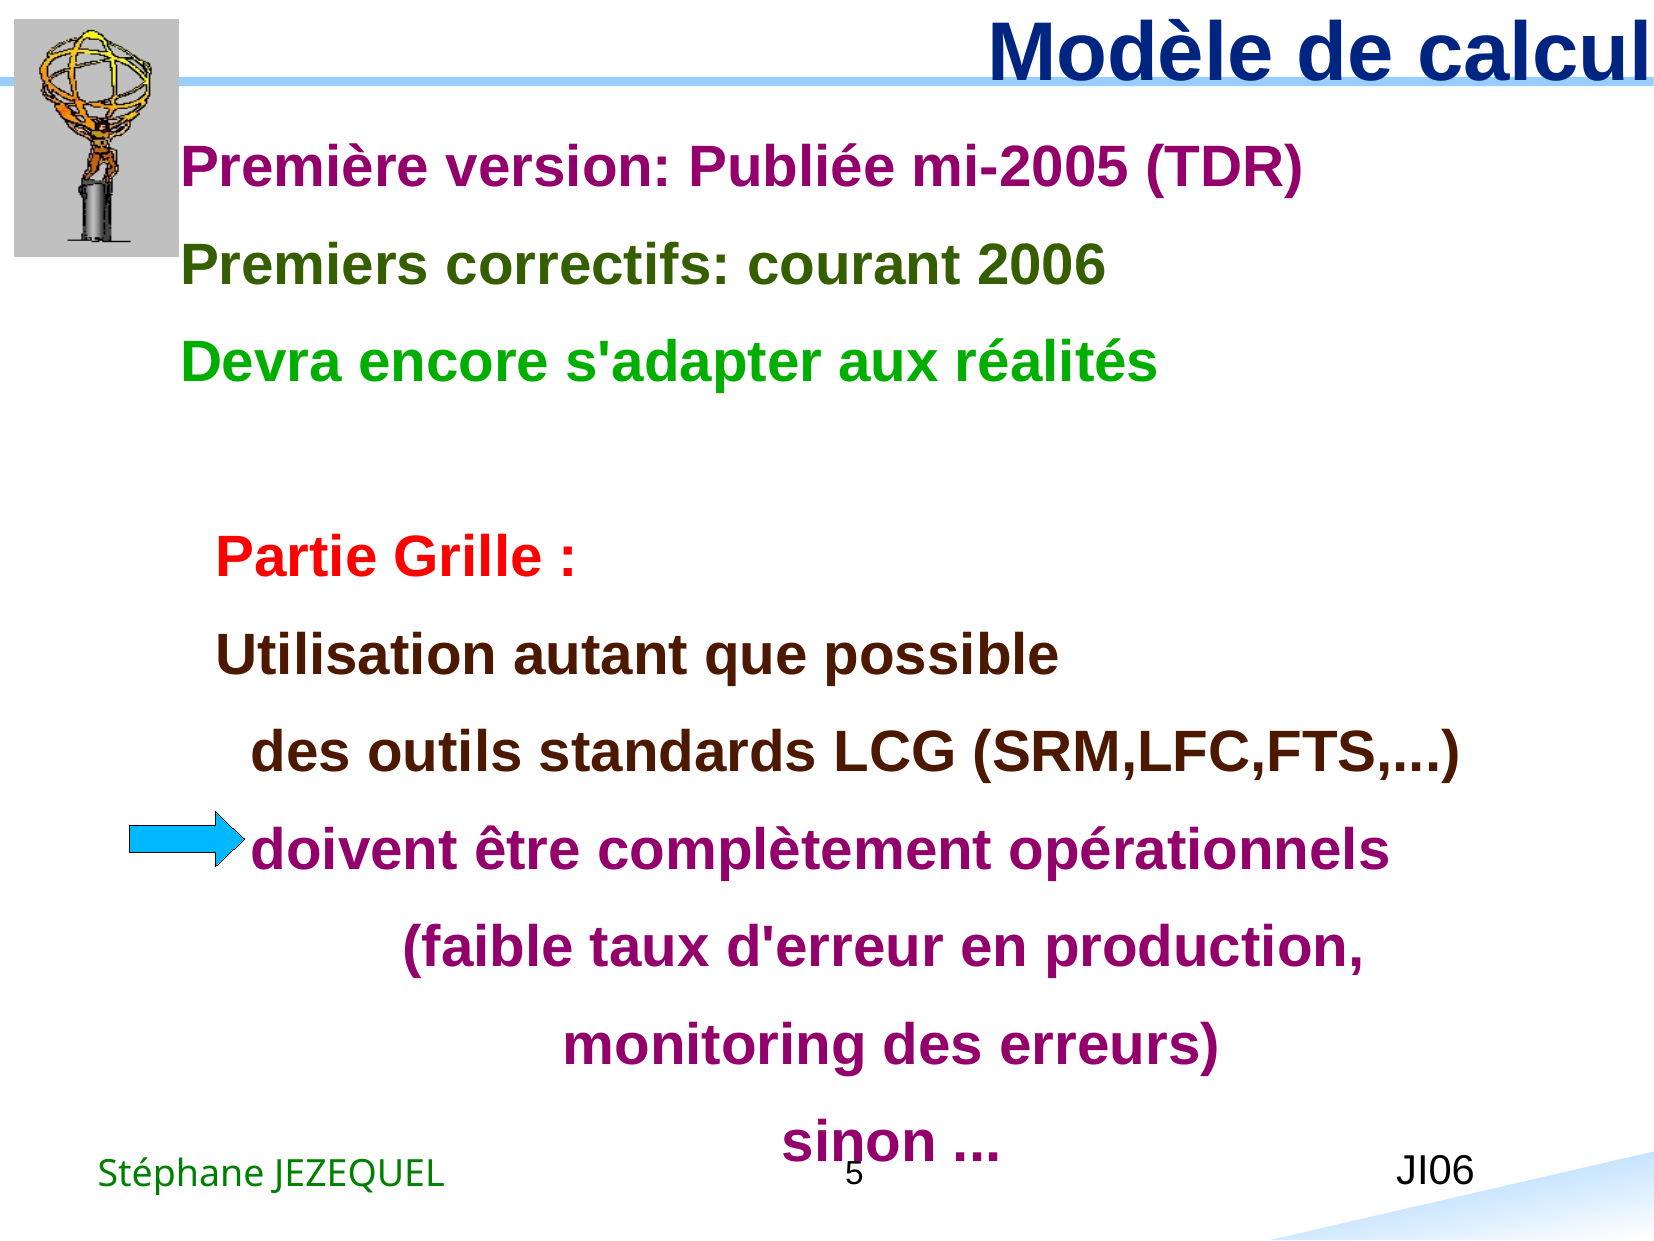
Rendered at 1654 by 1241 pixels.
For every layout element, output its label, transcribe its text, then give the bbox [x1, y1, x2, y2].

text_box [129, 811, 245, 867]
title Modèle de calcul [85, 0, 1654, 104]
text_box Première version: Publiée mi-2005 (TDR) Premiers correctifs: courant 2006 Devra encore s'adapter aux réalités Partie Grille : Utilisation autant que possible des outils standards LCG (SRM,LFC,FTS,...) doivent être complètement opérationnels (faible taux d'erreur en production, monitoring des erreurs) sinon ... [180, 101, 1546, 1166]
picture [14, 19, 179, 257]
